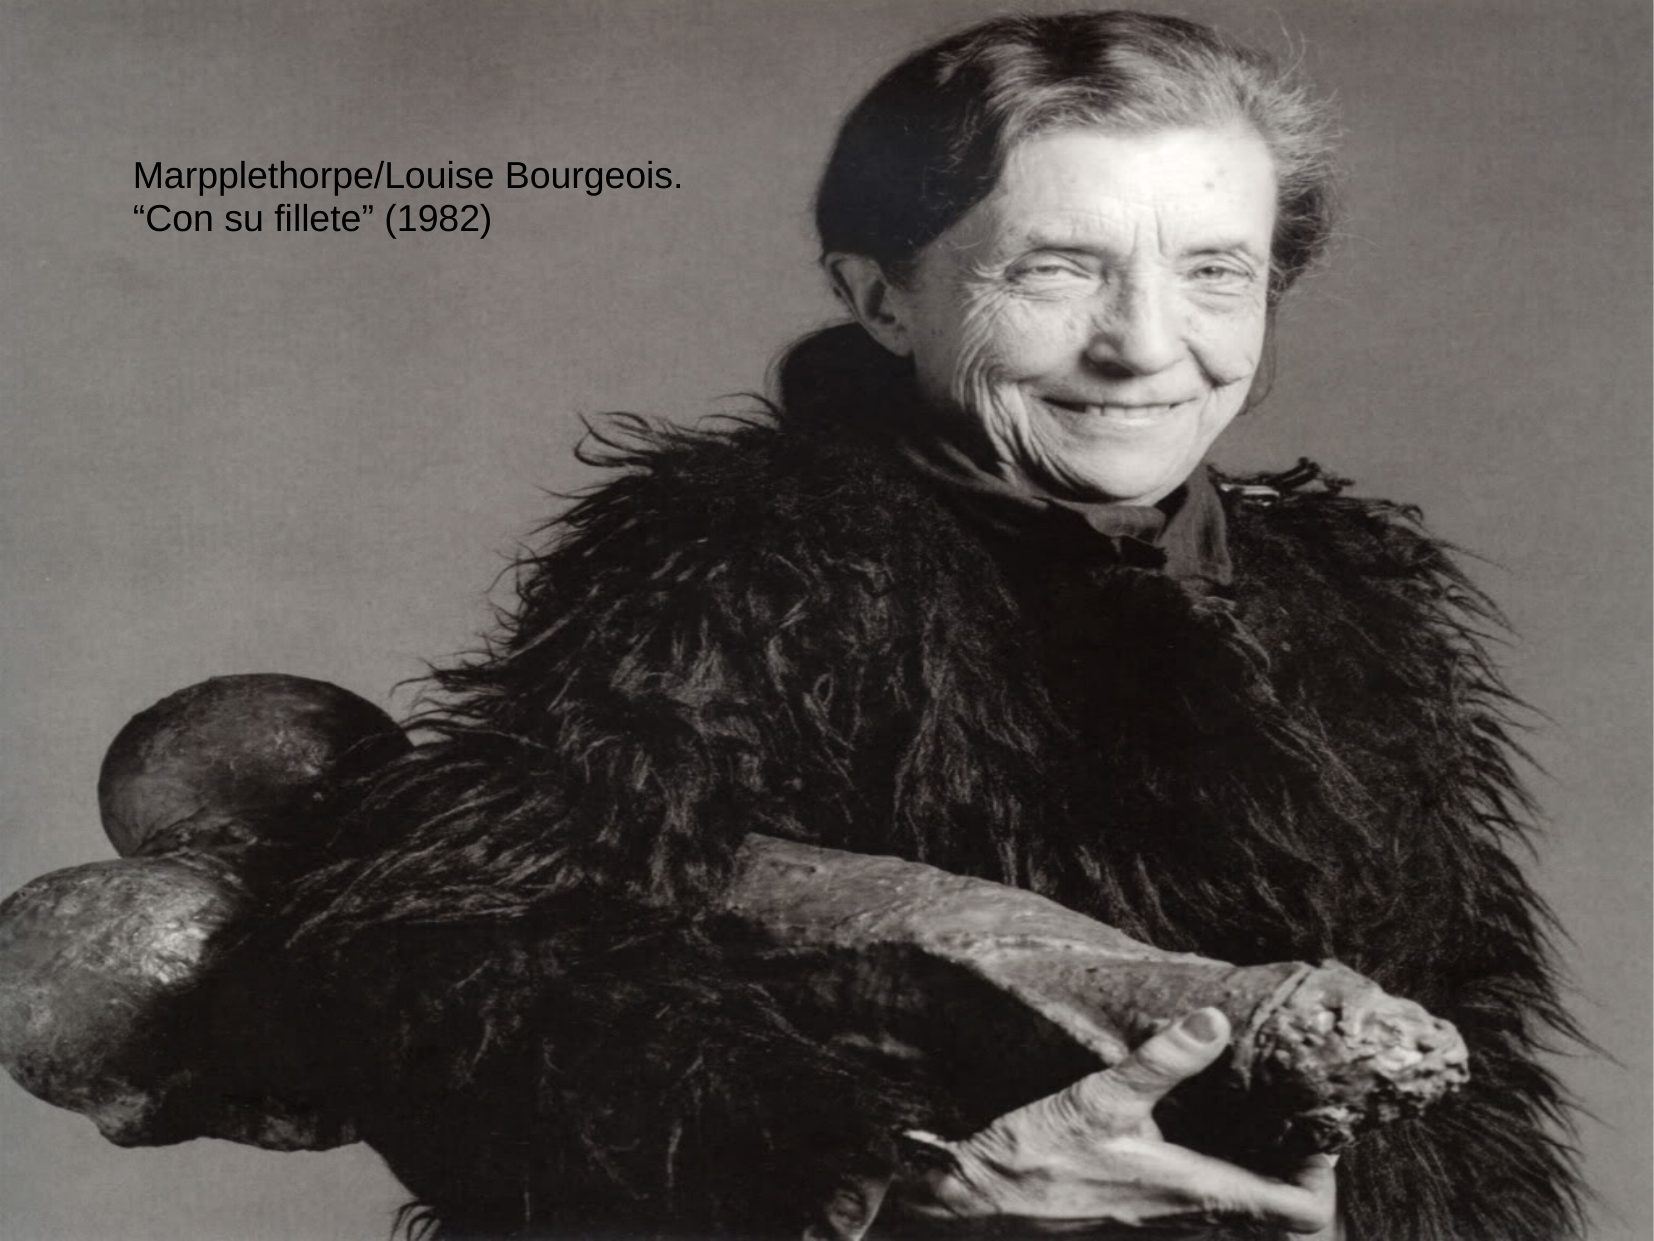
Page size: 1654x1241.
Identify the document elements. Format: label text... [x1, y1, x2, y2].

text_box Marpplethorpe/Louise Bourgeois. “Con su fillete” (1982) [118, 147, 701, 247]
picture [0, 0, 1654, 1241]
